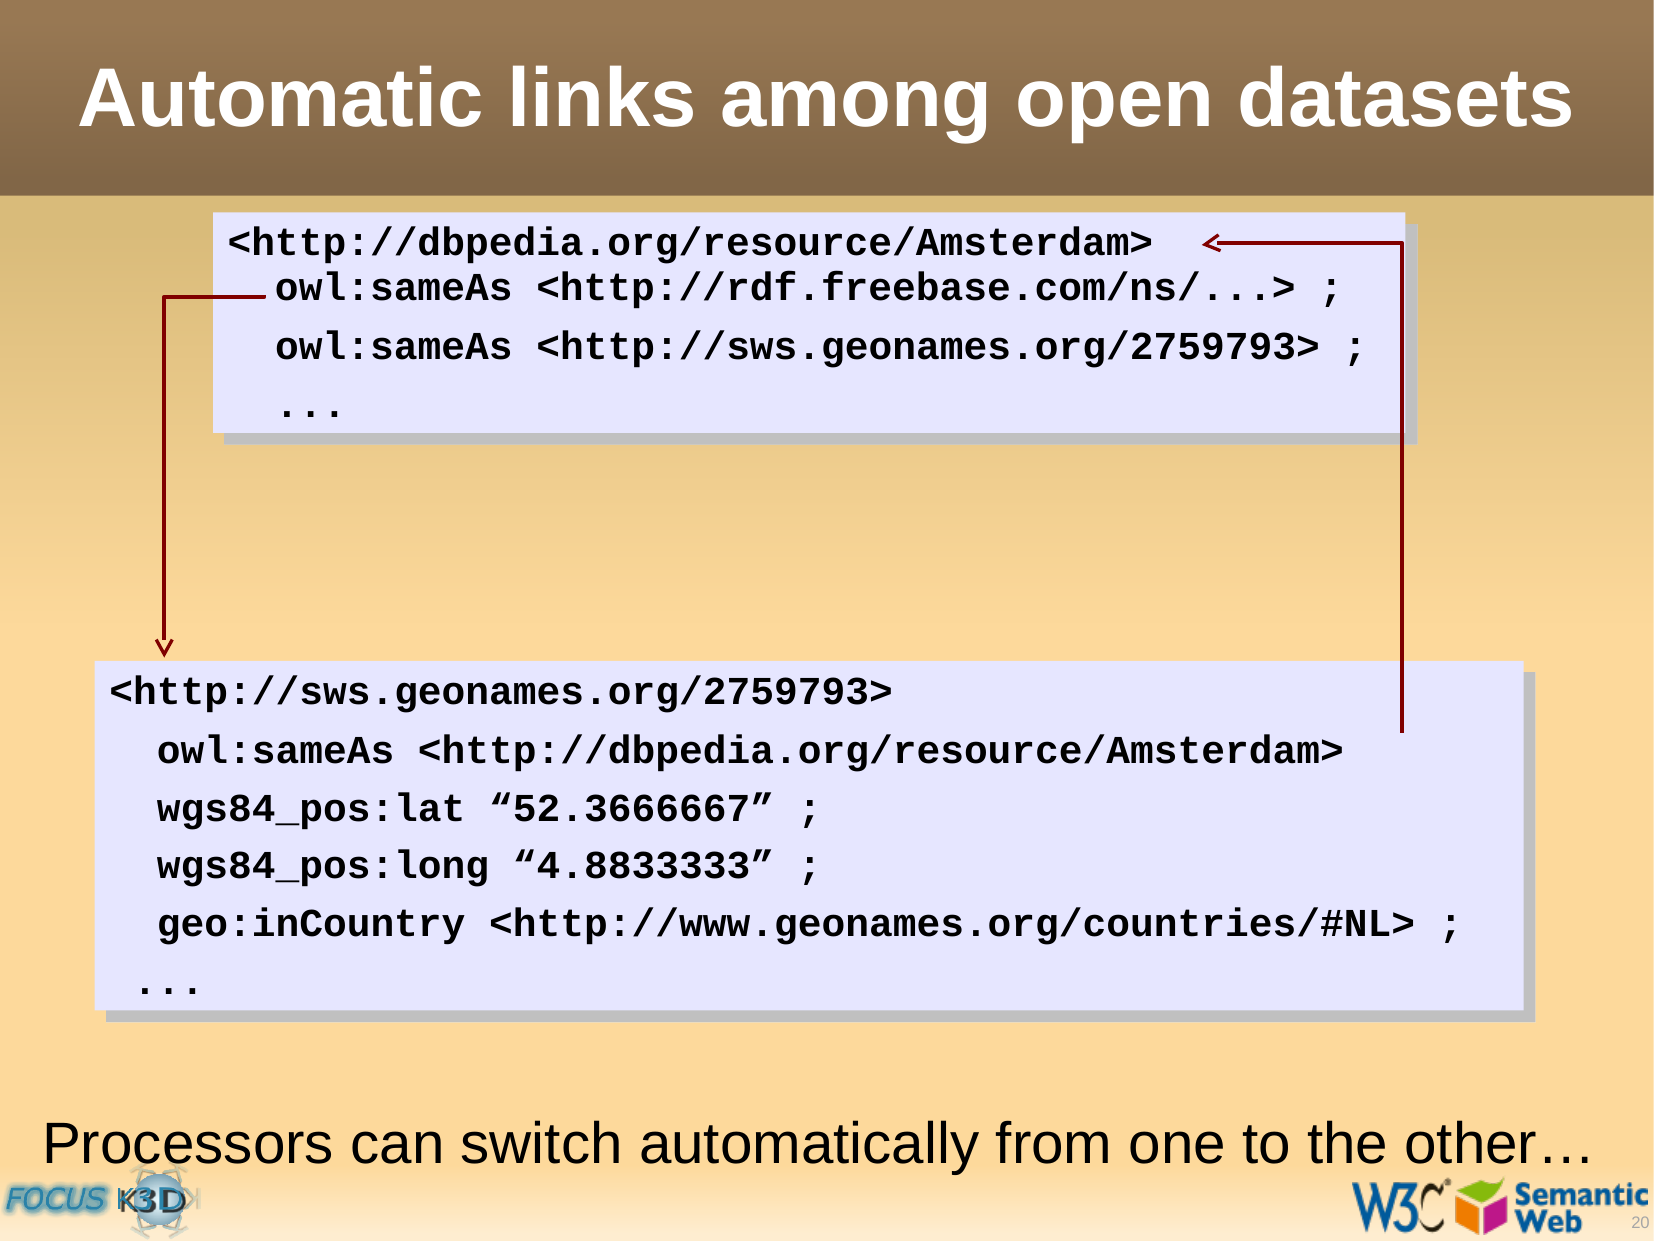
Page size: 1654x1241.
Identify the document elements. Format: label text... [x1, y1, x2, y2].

text_box <http://sws.geonames.org/2759793> owl:sameAs <http://dbpedia.org/resource/Amsterdam> wgs84_pos:lat “52.3666667” ; wgs84_pos:long “4.8833333” ; geo:inCountry <http://www.geonames.org/countries/#NL> ; ... [94, 660, 1524, 1011]
text_box Processors can switch automatically from one to the other… [27, 1100, 1609, 1241]
picture [0, 196, 1654, 1241]
title Automatic links among open datasets [0, 0, 1654, 196]
text_box <http://dbpedia.org/resource/Amsterdam> owl:sameAs <http://rdf.freebase.com/ns/...> ; owl:sameAs <http://sws.geonames.org/2759793> ; ... [213, 212, 1406, 433]
